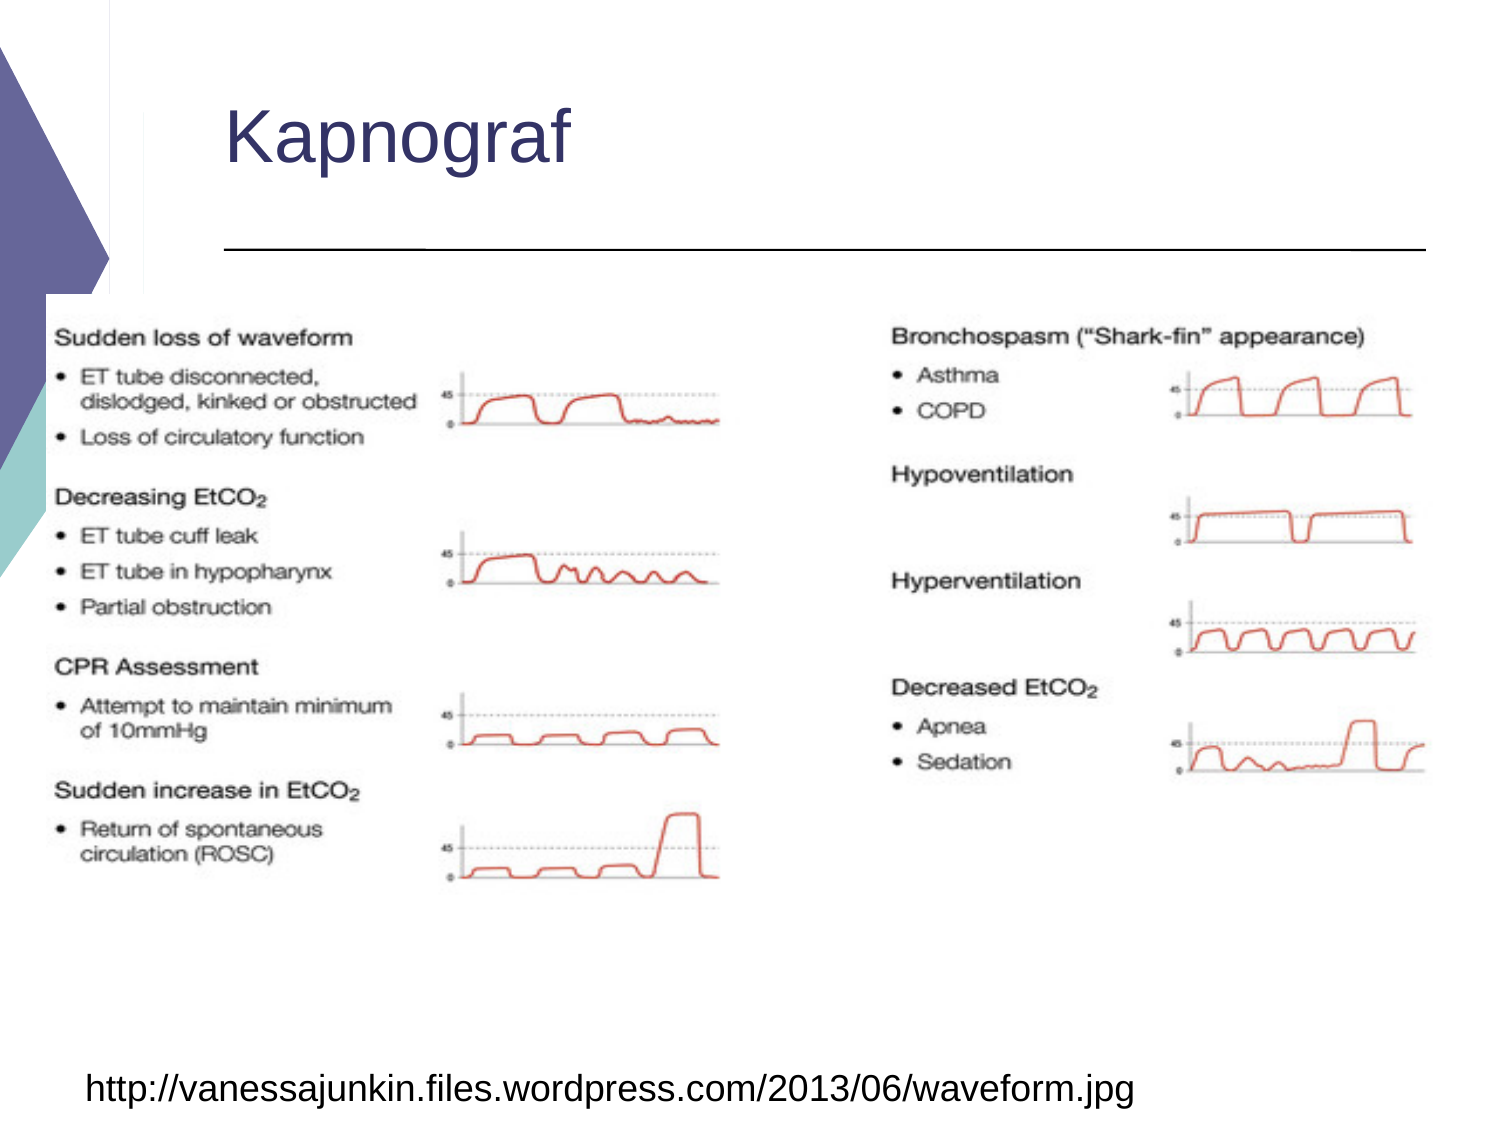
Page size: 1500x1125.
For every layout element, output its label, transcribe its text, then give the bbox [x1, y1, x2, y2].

picture [46, 294, 1451, 905]
title Kapnograf [224, 41, 1424, 236]
text_box http://vanessajunkin.files.wordpress.com/2013/06/waveform.jpg [70, 1062, 1150, 1123]
